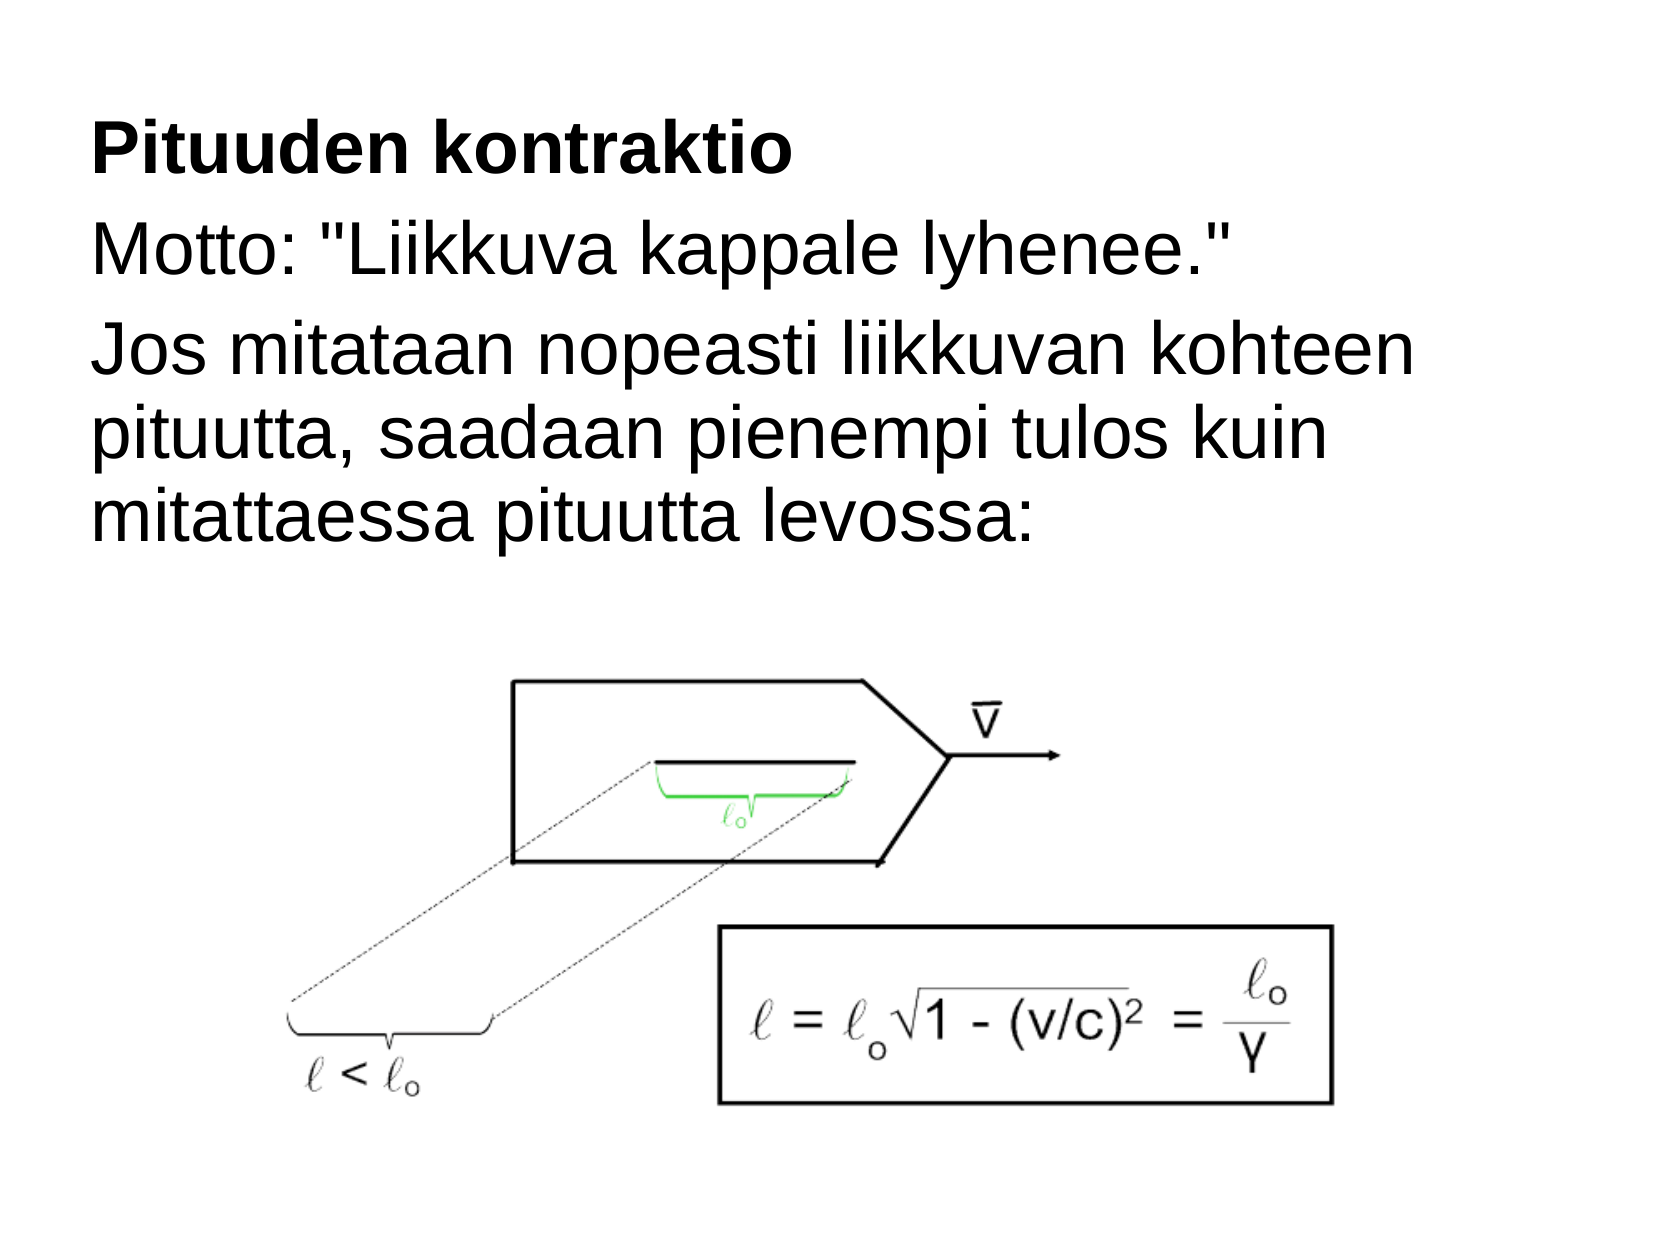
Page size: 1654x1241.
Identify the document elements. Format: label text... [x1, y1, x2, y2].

picture [82, 626, 1368, 1144]
text_box Pituuden kontraktio Motto: "Liikkuva kappale lyhenee." Jos mitataan nopeasti liikkuvan kohteen pituutta, saadaan pienempi tulos kuin mitattaessa pituutta levossa: [76, 94, 1453, 572]
